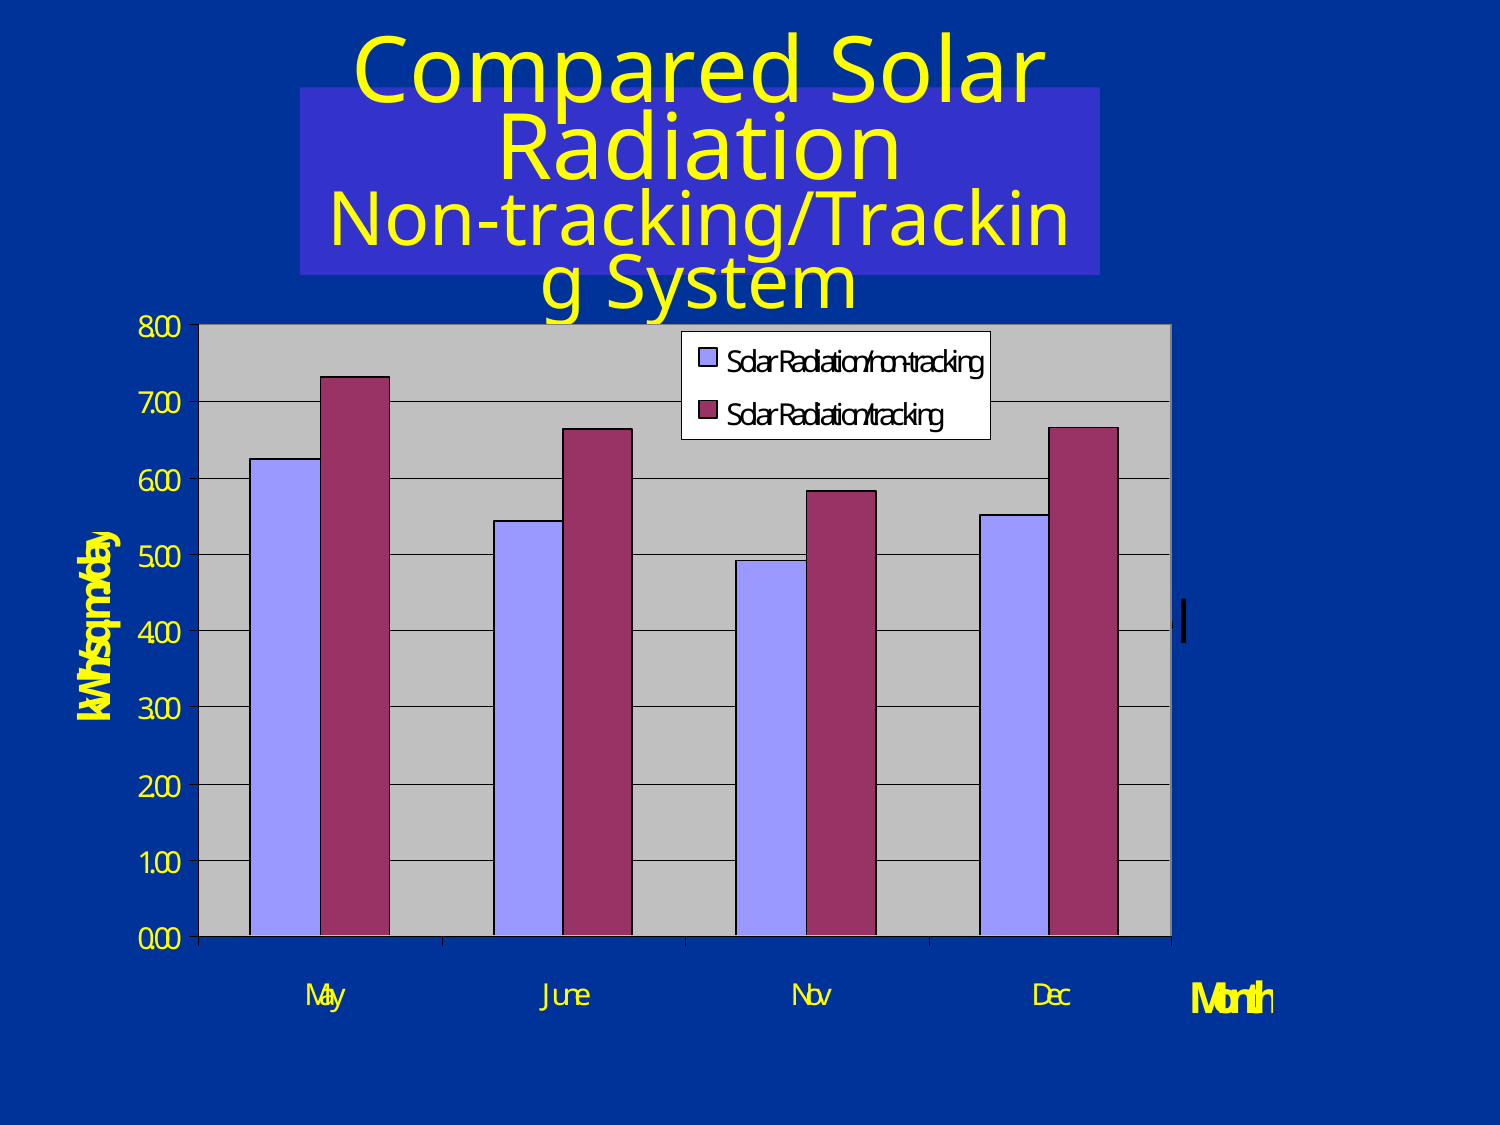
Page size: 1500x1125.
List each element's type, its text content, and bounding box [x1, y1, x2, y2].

title Compared Solar Radiation Non-tracking/Tracking System [299, 87, 1100, 137]
chart [38, 137, 1500, 1125]
